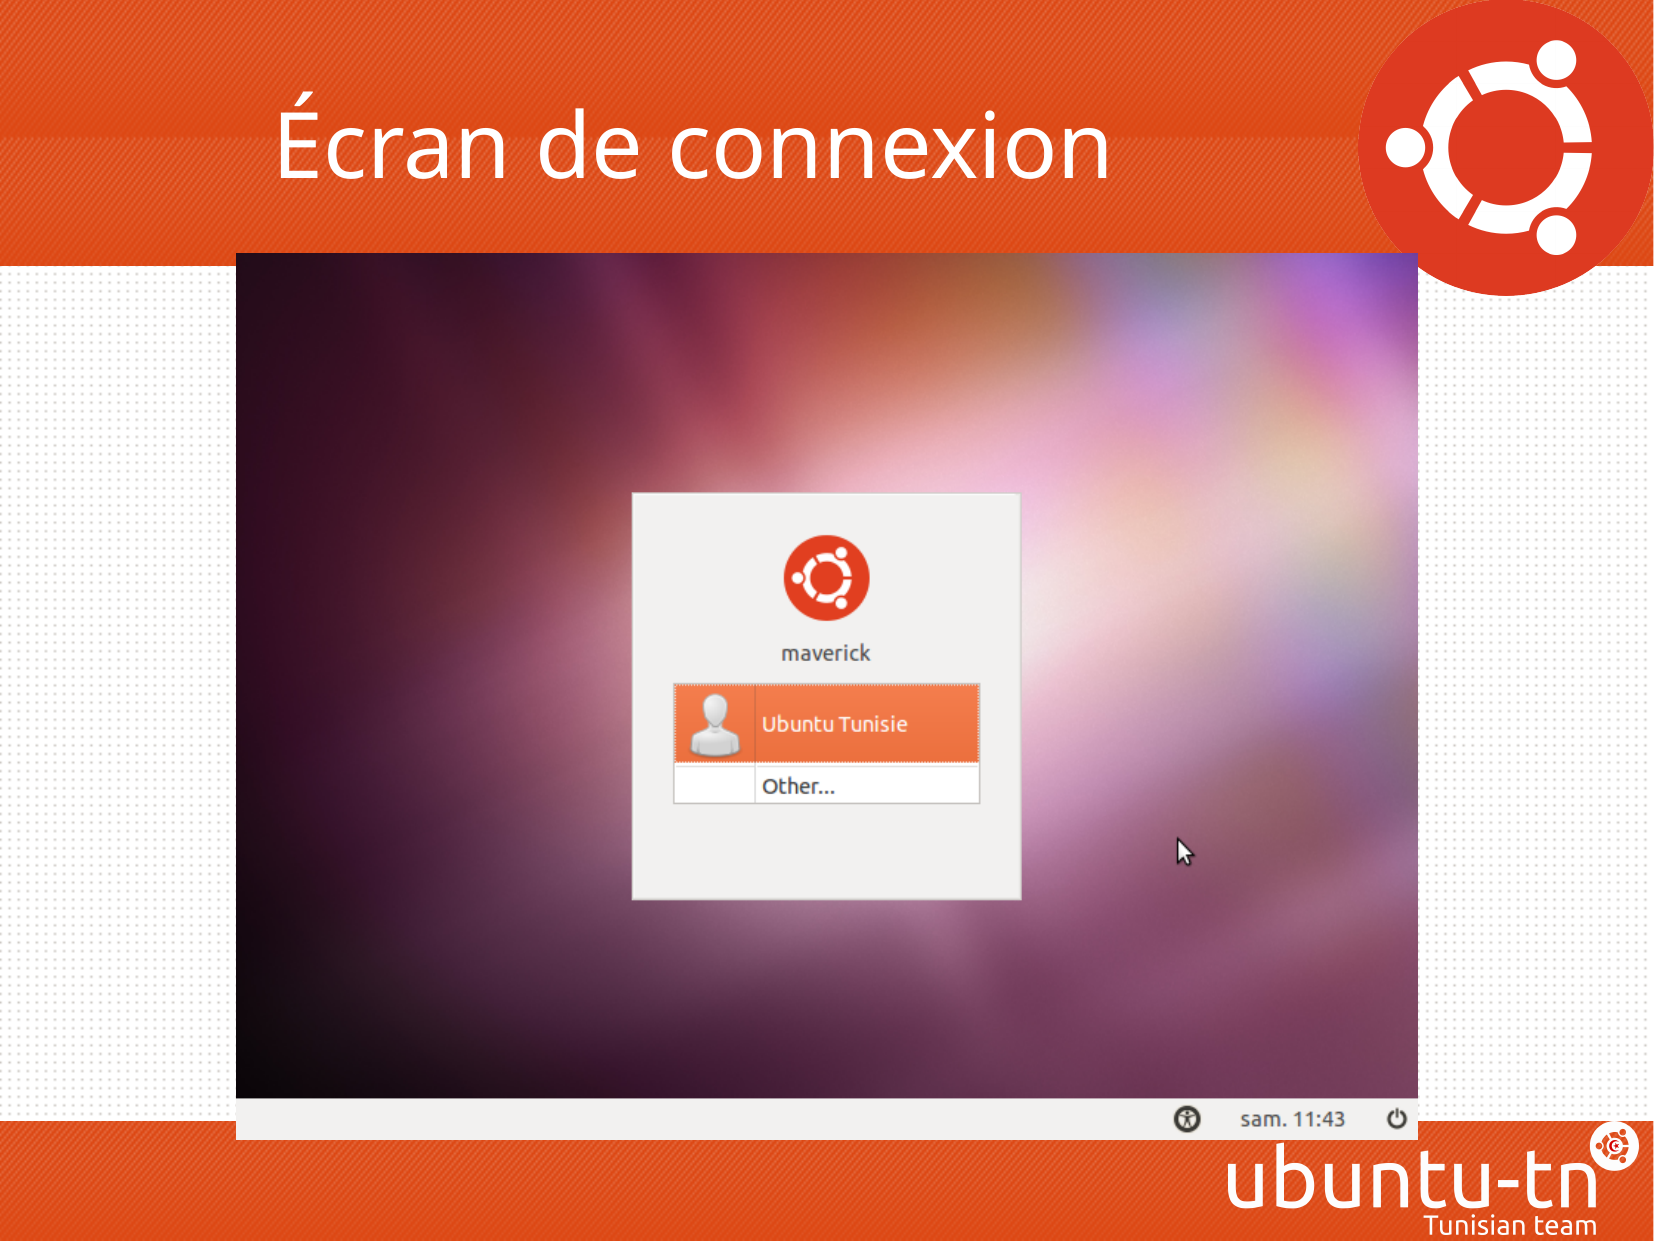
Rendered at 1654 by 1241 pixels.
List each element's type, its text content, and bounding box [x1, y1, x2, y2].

picture [0, 0, 1654, 1241]
title Écran de connexion [29, 36, 1359, 250]
